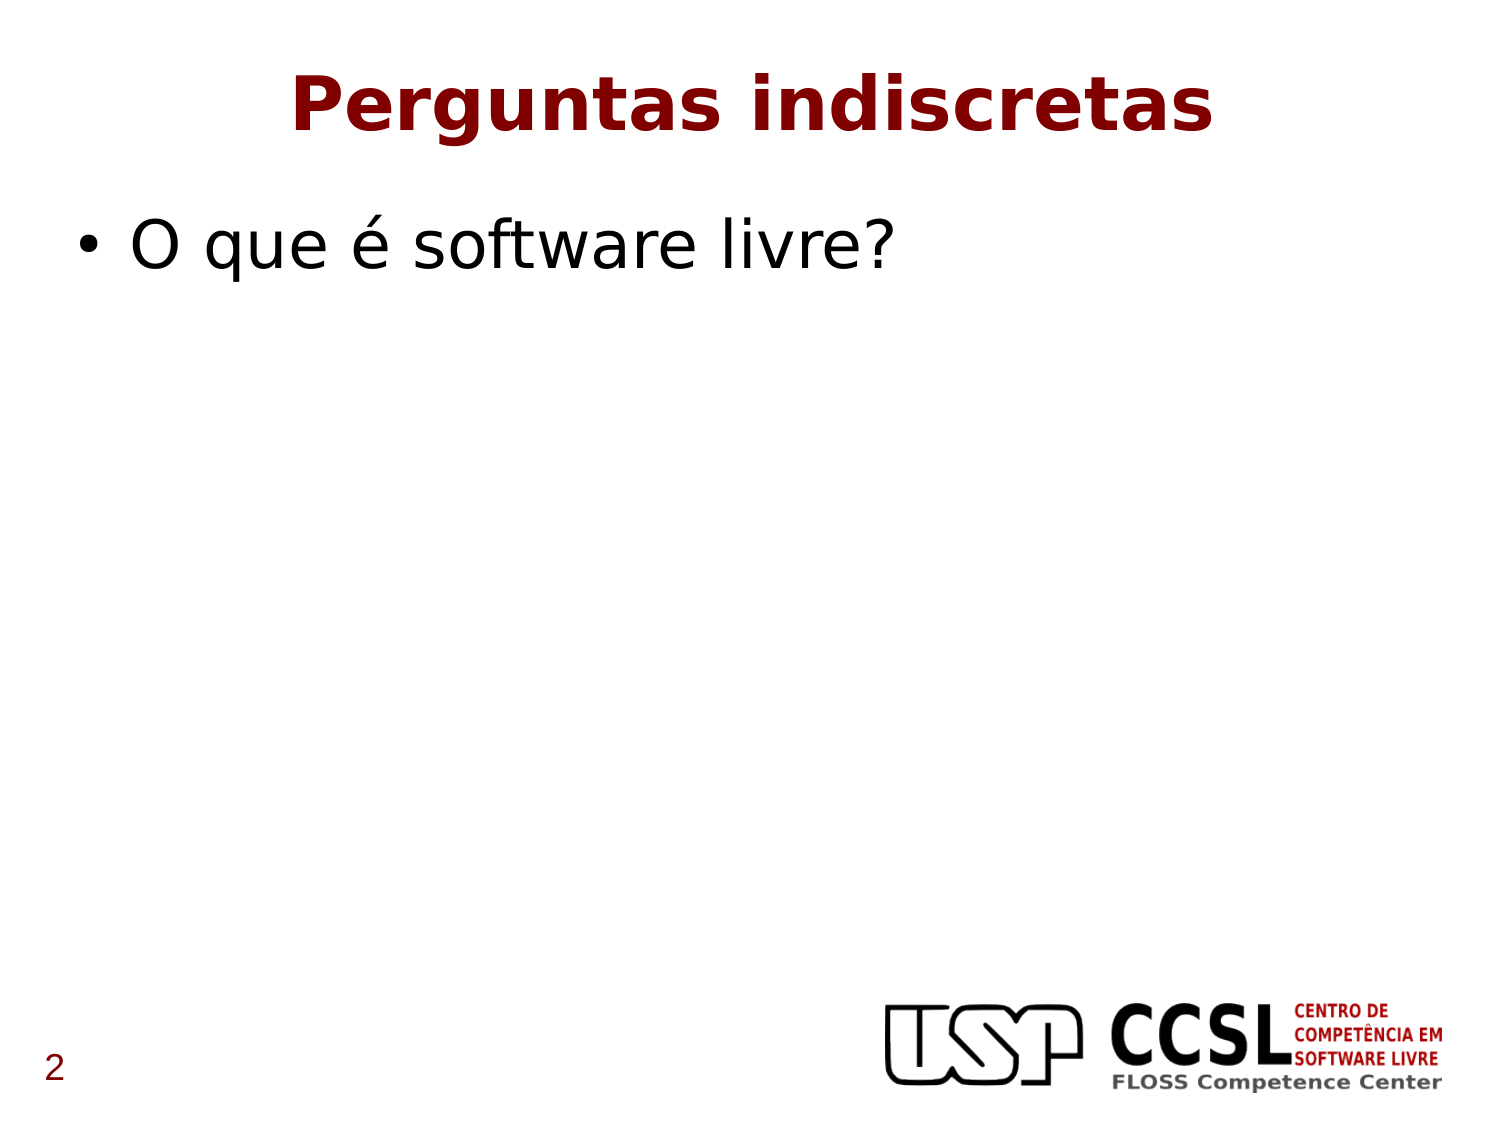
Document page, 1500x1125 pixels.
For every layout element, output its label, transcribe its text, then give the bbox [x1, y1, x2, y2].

picture [885, 1003, 1442, 1093]
list O que é software livre? [59, 206, 1447, 950]
title Perguntas indiscretas [59, 29, 1447, 180]
